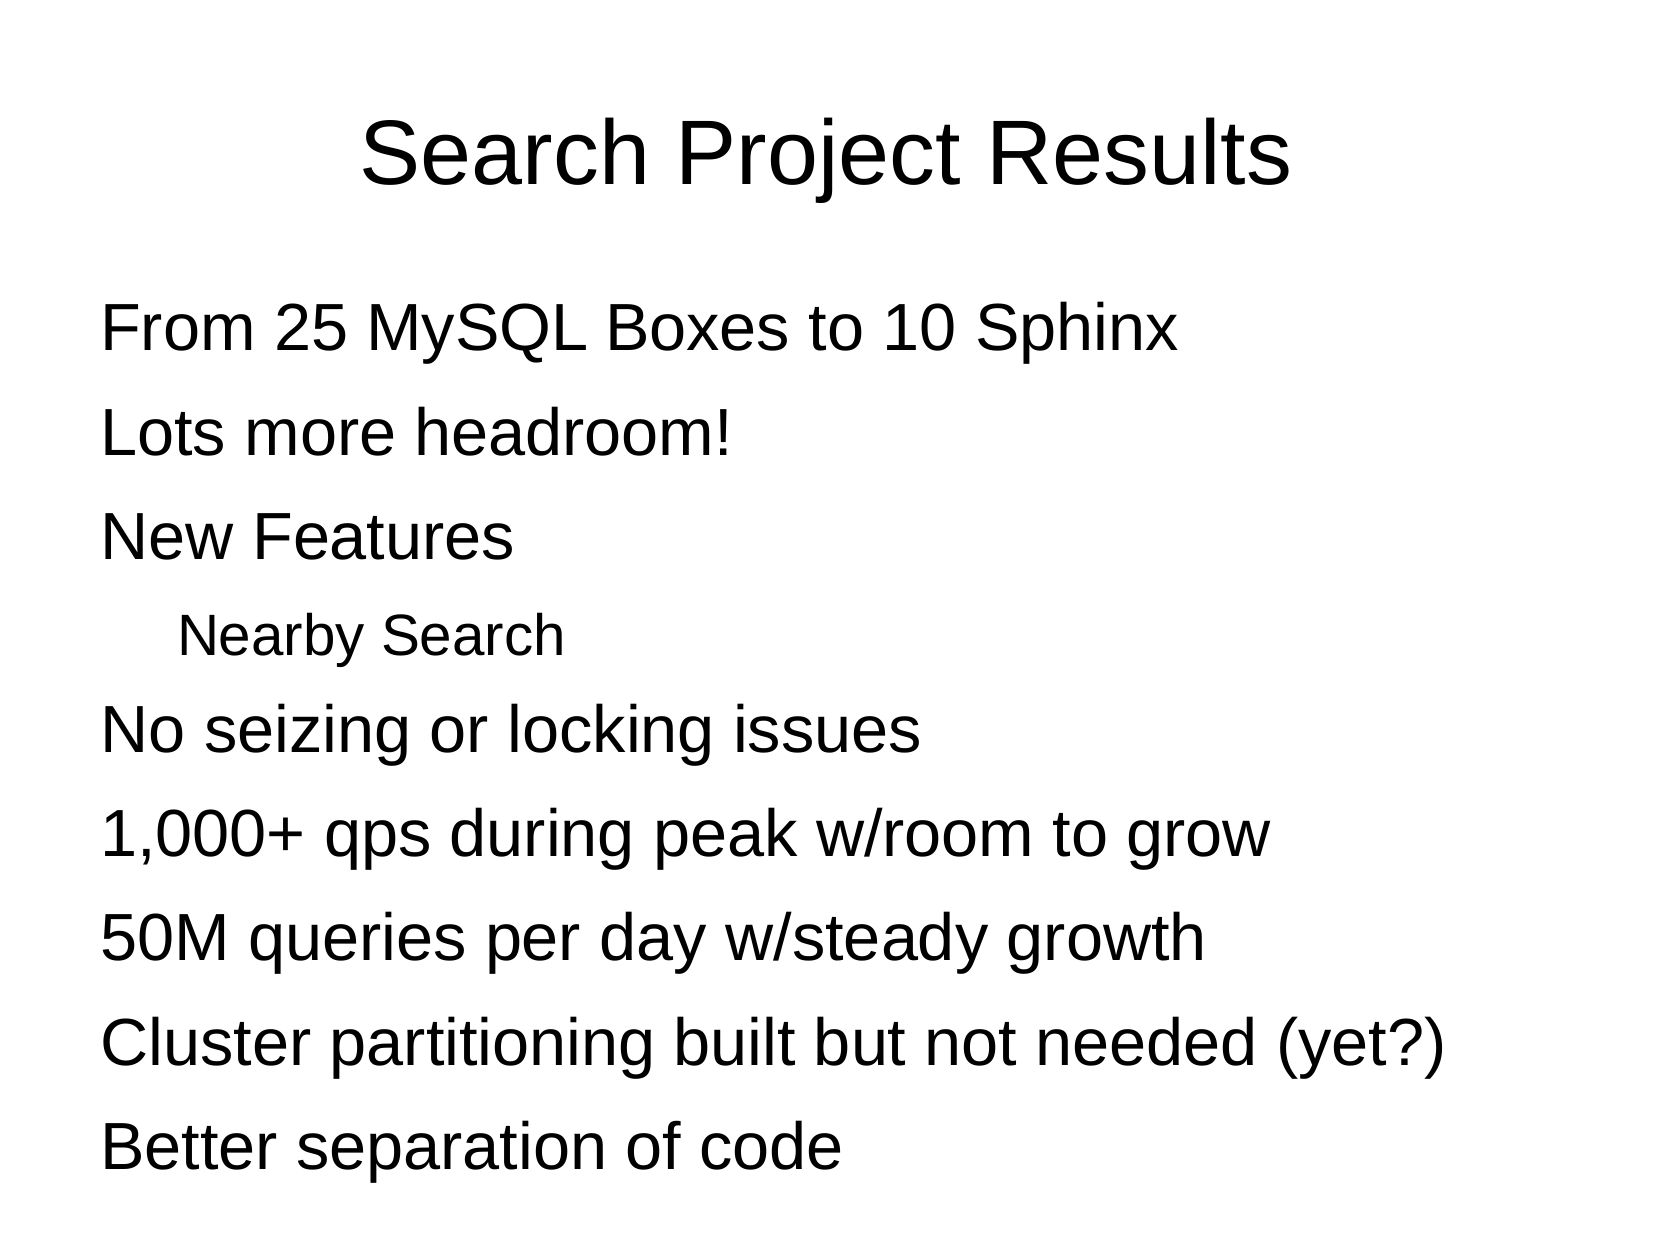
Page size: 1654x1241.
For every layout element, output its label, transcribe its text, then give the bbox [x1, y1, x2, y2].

list From 25 MySQL Boxes to 10 Sphinx Lots more headroom! New Features Nearby Search No seizing or locking issues 1,000+ qps during peak w/room to grow 50M queries per day w/steady growth Cluster partitioning built but not needed (yet?) Better separation of code [82, 290, 1571, 1180]
title Search Project Results [82, 56, 1571, 250]
